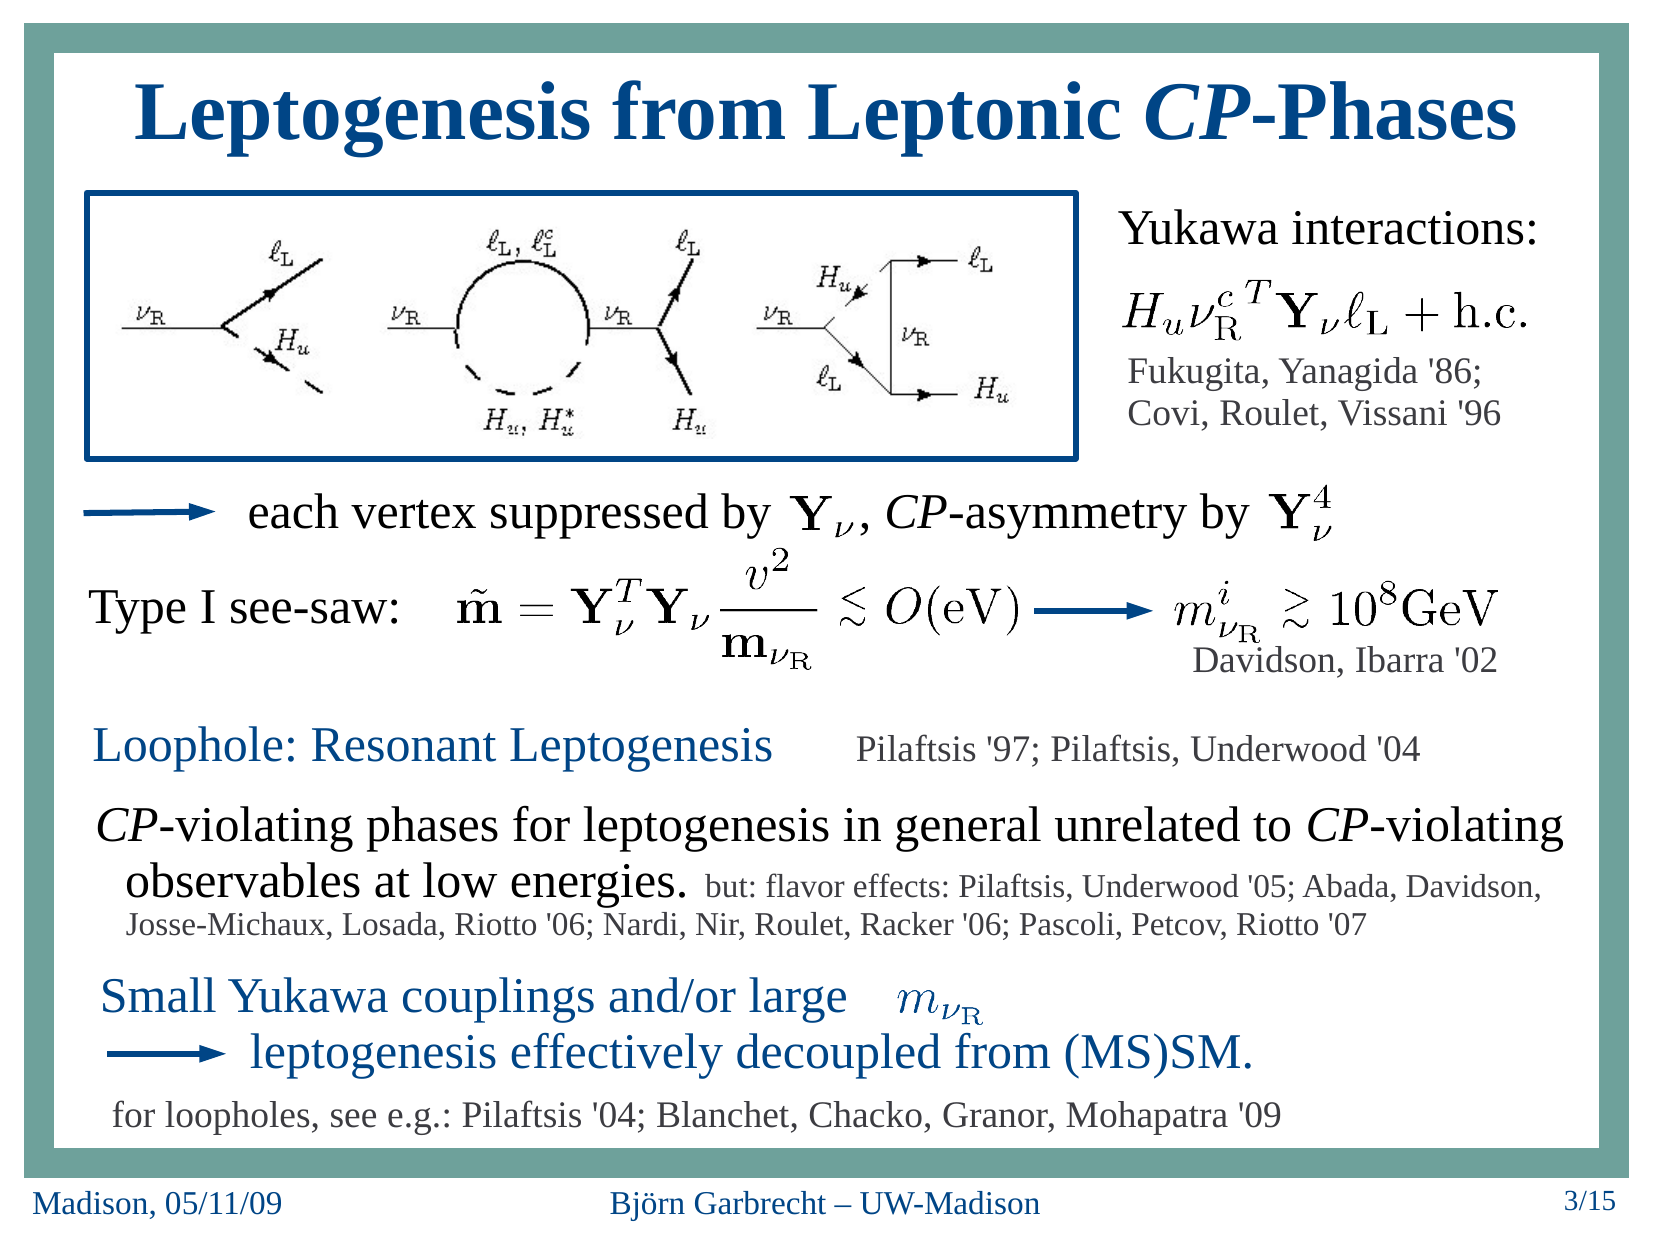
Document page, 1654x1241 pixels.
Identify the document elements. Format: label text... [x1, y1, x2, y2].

text_box Pilaftsis '97; Pilaftsis, Underwood '04 [841, 720, 1456, 785]
picture [451, 544, 1027, 675]
text_box CP-violating phases for leptogenesis in general unrelated to CP-violating observables at low energies. [80, 789, 1636, 916]
text_box Davidson, Ibarra '02 [1177, 631, 1522, 696]
text_box Loophole: Resonant Leptogenesis [77, 709, 856, 780]
picture [104, 203, 1063, 439]
text_box Yukawa interactions: [1103, 192, 1563, 263]
text_box Small Yukawa couplings and/or large leptogenesis effectively decoupled from (MS)SM. [85, 961, 1502, 1087]
text_box but: flavor effects: Pilaftsis, Underwood '05; Abada, Davidson, Josse-Michaux, Losada, Riotto '06; Nardi, Nir, Roulet, Racker '06; Pascoli, Petcov, Riotto '07 [111, 856, 1634, 950]
picture [1116, 273, 1537, 344]
title Leptogenesis from Leptonic CP-Phases [82, 15, 1571, 208]
text_box Type I see-saw: [73, 571, 451, 642]
text_box Fukugita, Yanagida '86; Covi, Roulet, Vissani '96 [1112, 342, 1521, 441]
picture [785, 492, 861, 542]
picture [1169, 576, 1505, 647]
picture [1264, 480, 1339, 545]
text_box [86, 208, 1076, 459]
text_box for loopholes, see e.g.: Pilaftsis '04; Blanchet, Chacko, Granor, Mohapatra '09 [96, 1086, 1434, 1151]
text_box each vertex suppressed by , CP-asymmetry by [232, 476, 1514, 547]
picture [892, 984, 987, 1029]
